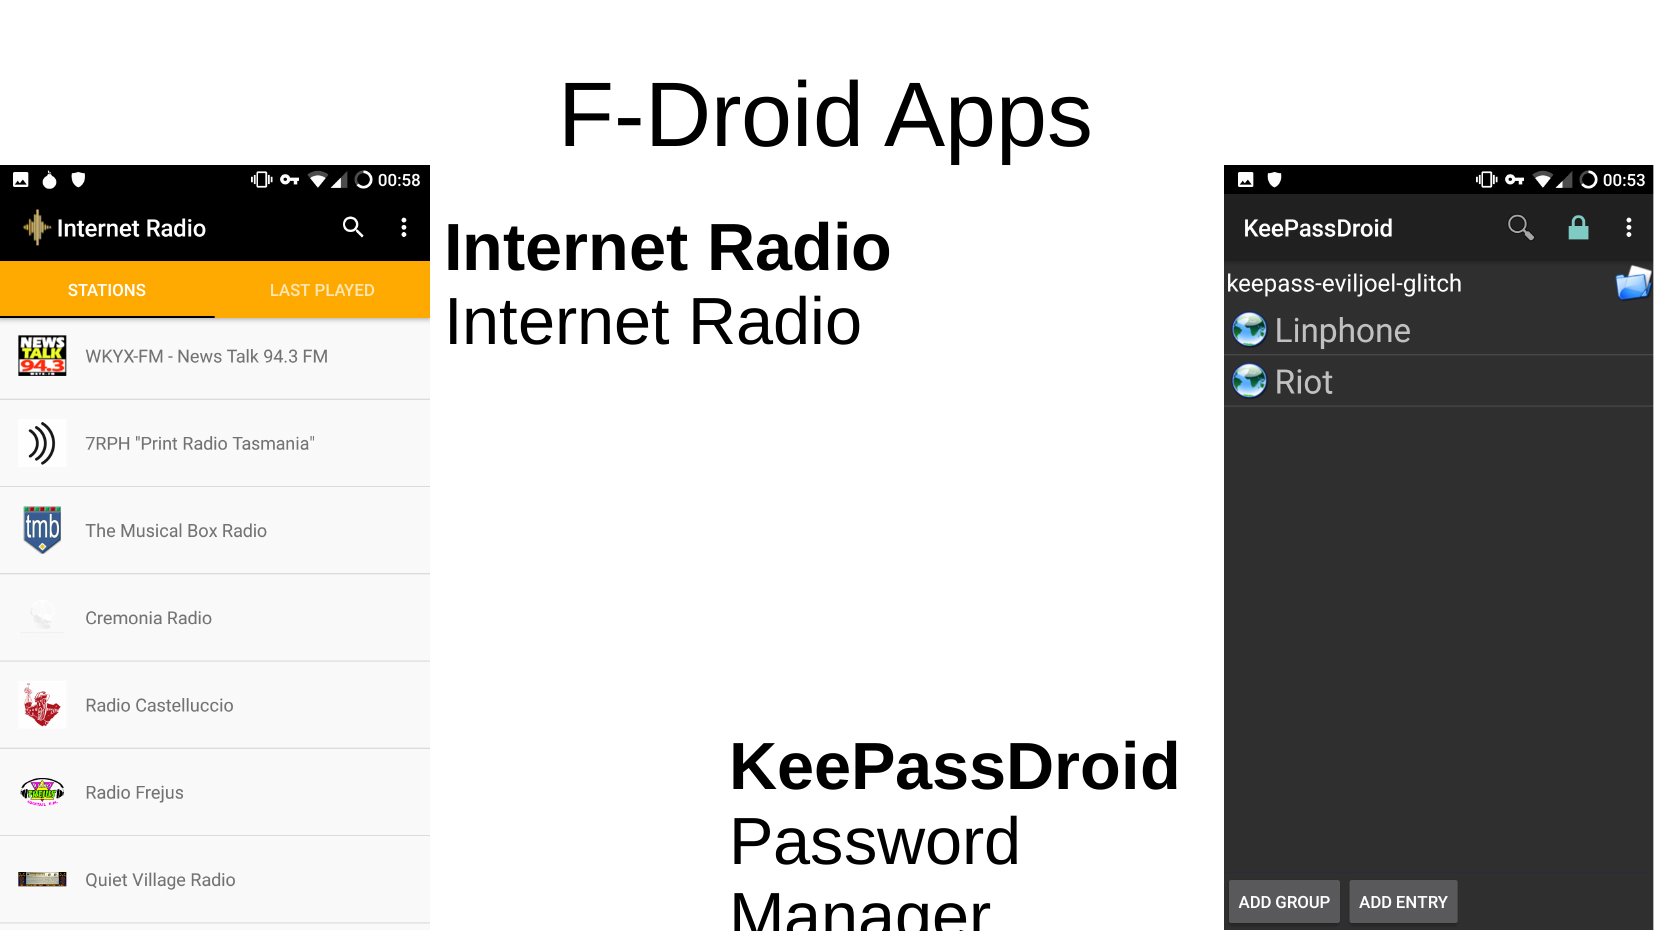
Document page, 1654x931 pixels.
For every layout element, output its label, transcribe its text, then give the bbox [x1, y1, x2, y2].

picture [1224, 165, 1654, 930]
title F-Droid Apps [82, 37, 1571, 193]
text_box Internet Radio Internet Radio [430, 202, 916, 467]
text_box KeePassDroid Password Manager [714, 722, 1224, 925]
picture [0, 165, 430, 930]
